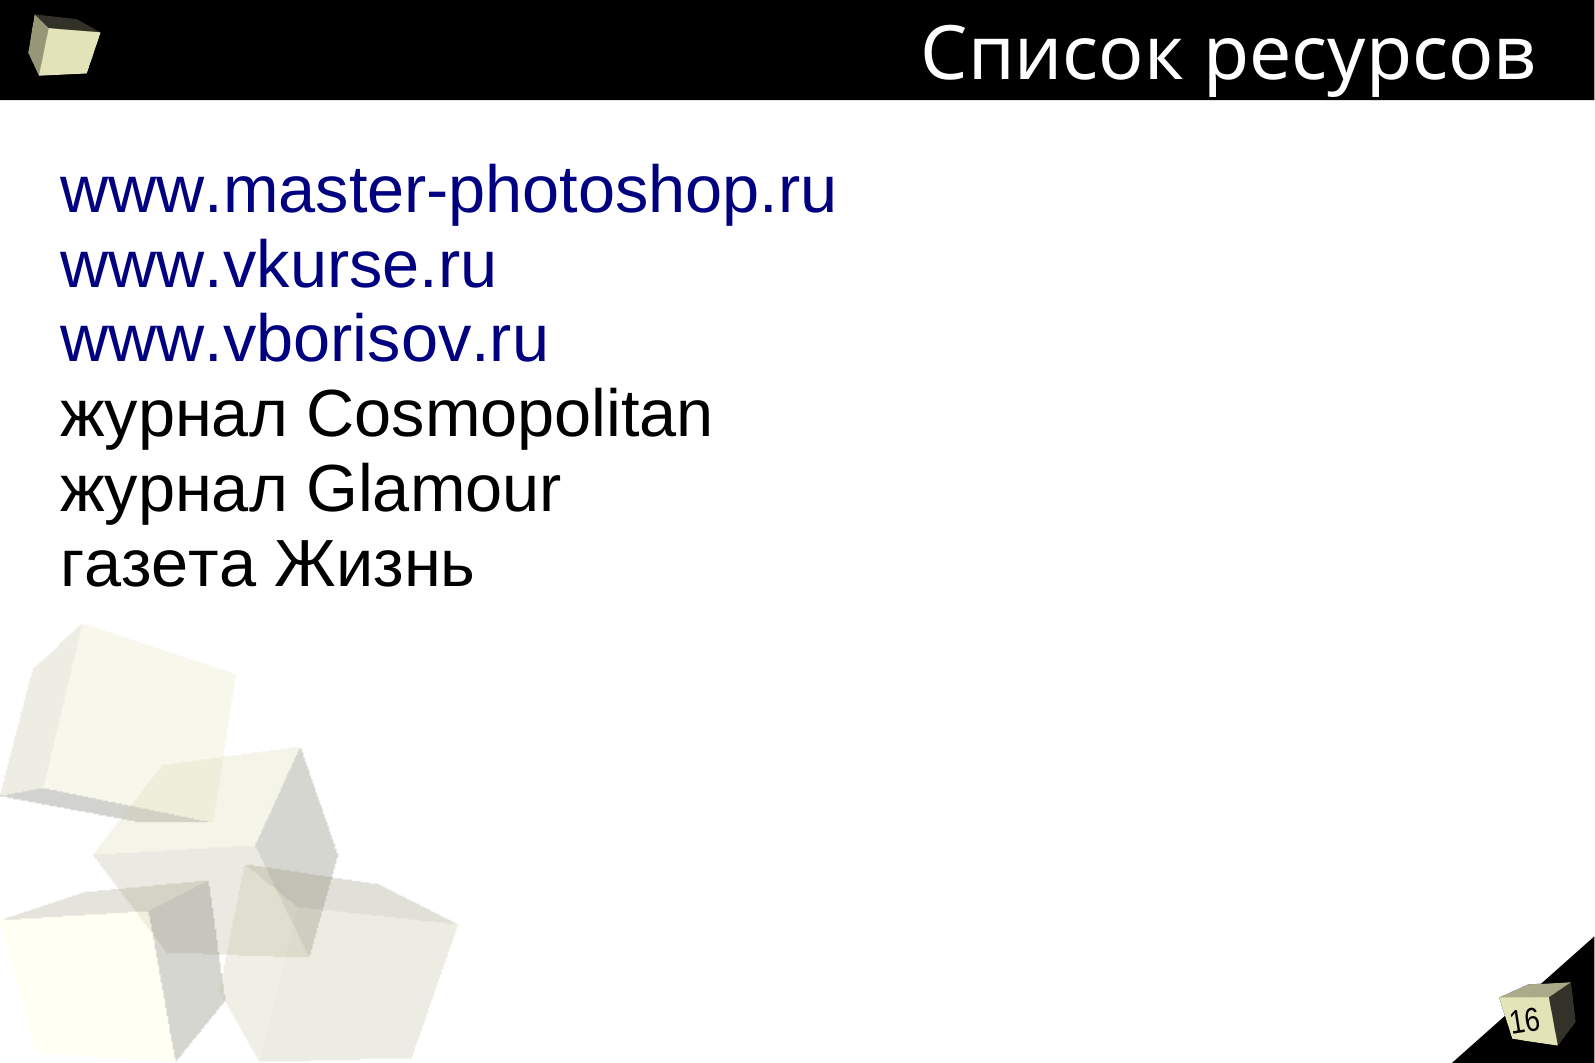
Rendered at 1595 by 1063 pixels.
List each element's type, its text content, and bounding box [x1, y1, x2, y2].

picture [0, 623, 460, 1063]
title Список ресурсов [113, 0, 1538, 104]
list www.master-photoshop.ru www.vkurse.ru www.vborisov.ru журнал Cosmopolitan журнал Glamour газета Жизнь [42, 151, 1554, 1041]
